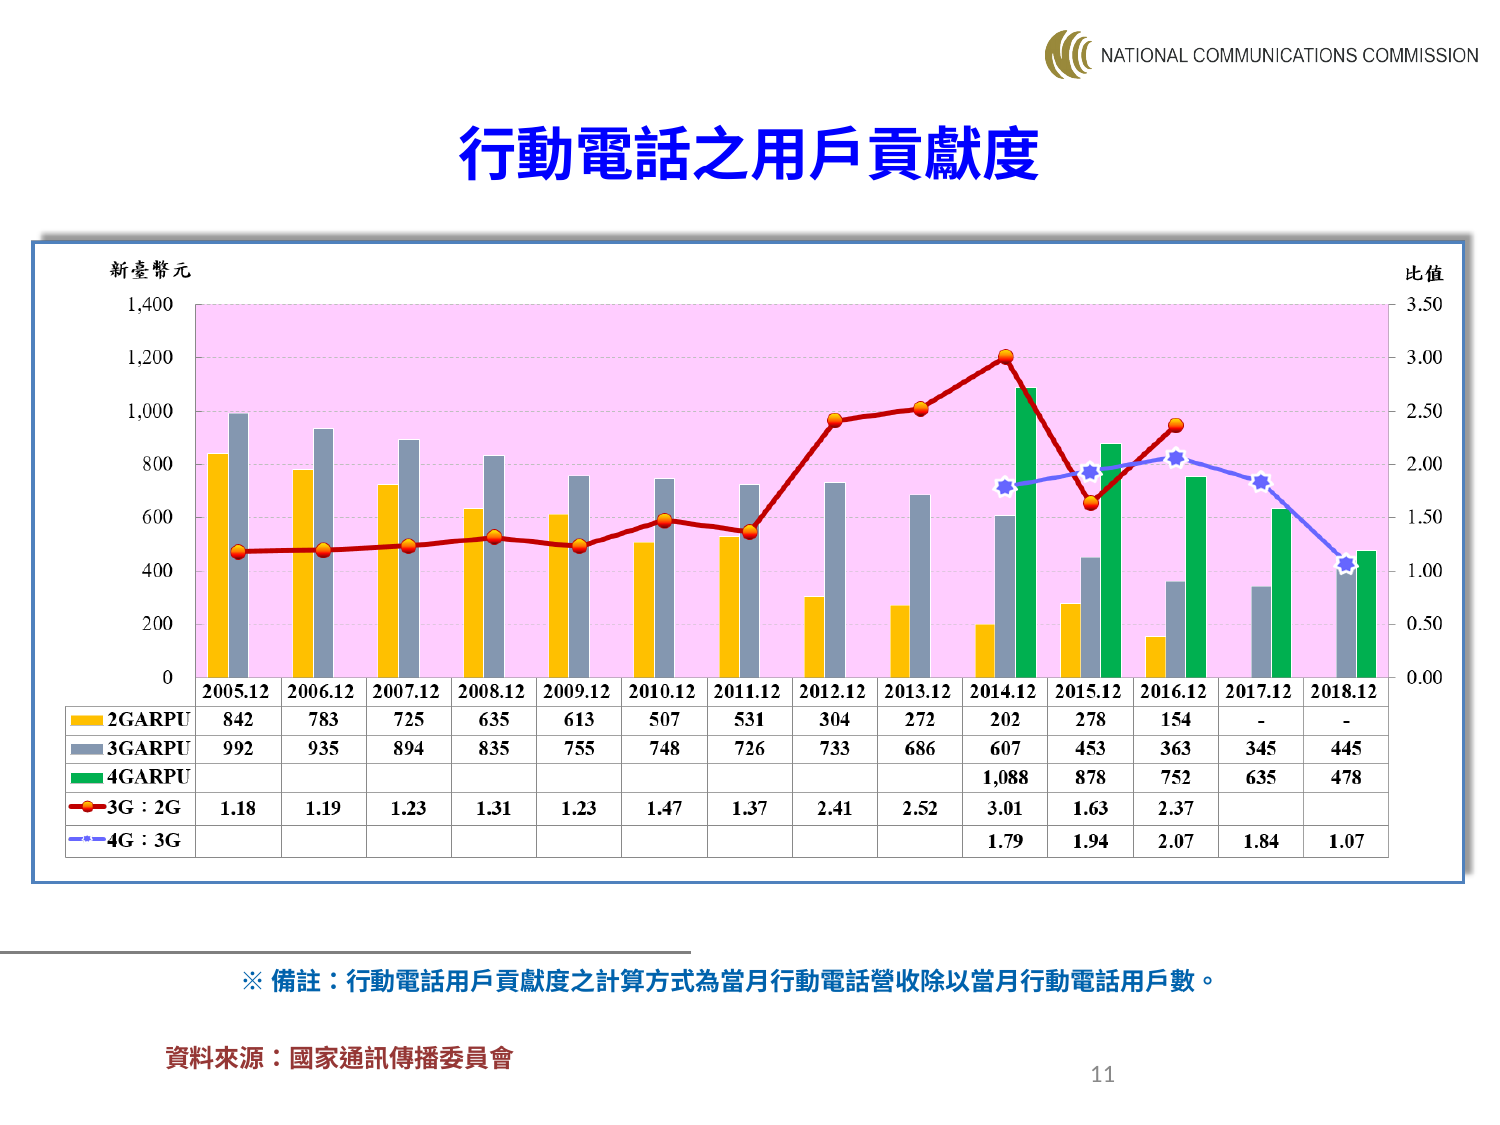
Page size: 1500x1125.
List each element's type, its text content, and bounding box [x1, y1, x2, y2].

picture [31, 226, 1479, 884]
text_box [1074, 1042, 1426, 1103]
picture [1045, 30, 1479, 79]
text_box ※備註：行動電話用戶貢獻度之計算方式為當月行動電話營收除以當月行動電話用戶數。 [0, 952, 1424, 1004]
text_box 資料來源：國家通訊傳播委員會 [0, 1035, 703, 1081]
text_box 行動電話之用戶貢獻度 [0, 90, 1500, 216]
